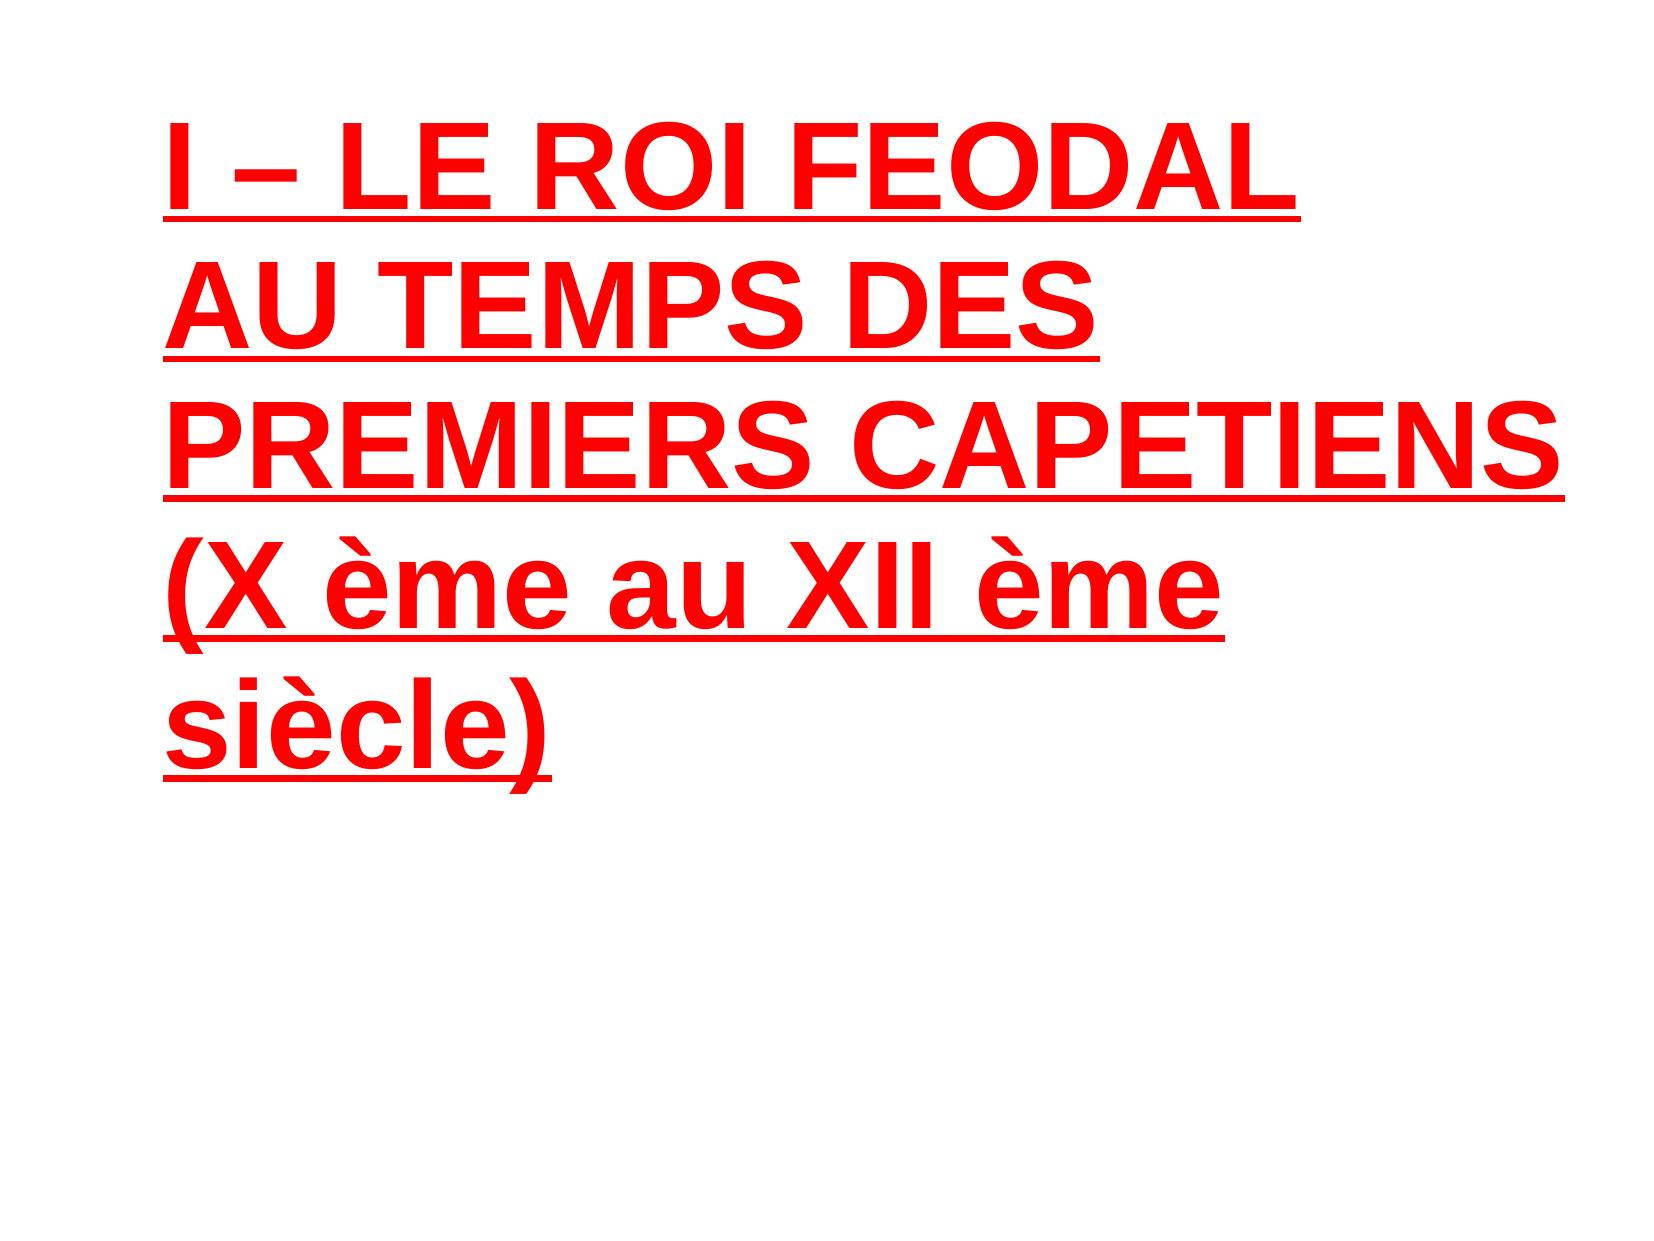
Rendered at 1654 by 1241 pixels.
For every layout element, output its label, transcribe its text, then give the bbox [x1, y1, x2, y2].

text_box I – LE ROI FEODAL AU TEMPS DES PREMIERS CAPETIENS (X ème au XII ème siècle) [147, 88, 1595, 803]
